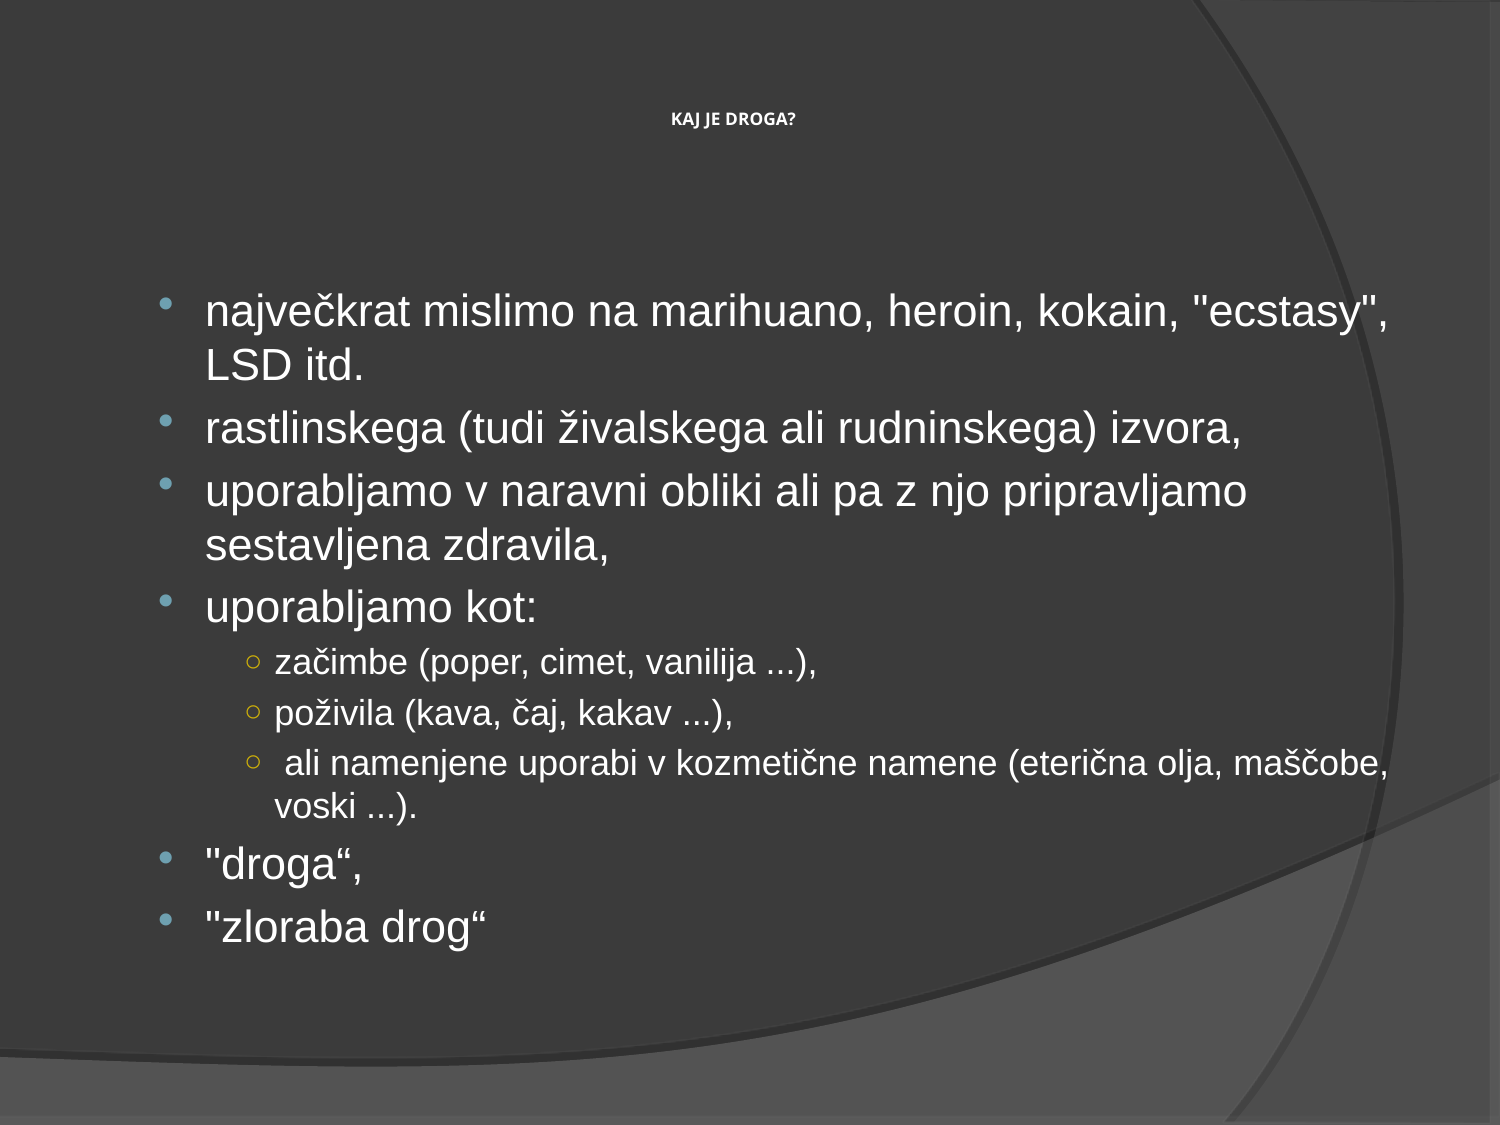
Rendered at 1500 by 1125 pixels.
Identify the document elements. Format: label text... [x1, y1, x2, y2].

list največkrat mislimo na marihuano, heroin, kokain, "ecstasy", LSD itd. rastlinskega (tudi živalskega ali rudninskega) izvora, uporabljamo v naravni obliki ali pa z njo pripravljamo sestavljena zdravila, uporabljamo kot: začimbe (poper, cimet, vanilija ...), poživila (kava, čaj, kakav ...), ali namenjene uporabi v kozmetične namene (eterična olja, maščobe, voski ...). "droga“, "zloraba drog“ [140, 210, 1416, 961]
title KAJ JE DROGA? [58, 35, 1409, 223]
